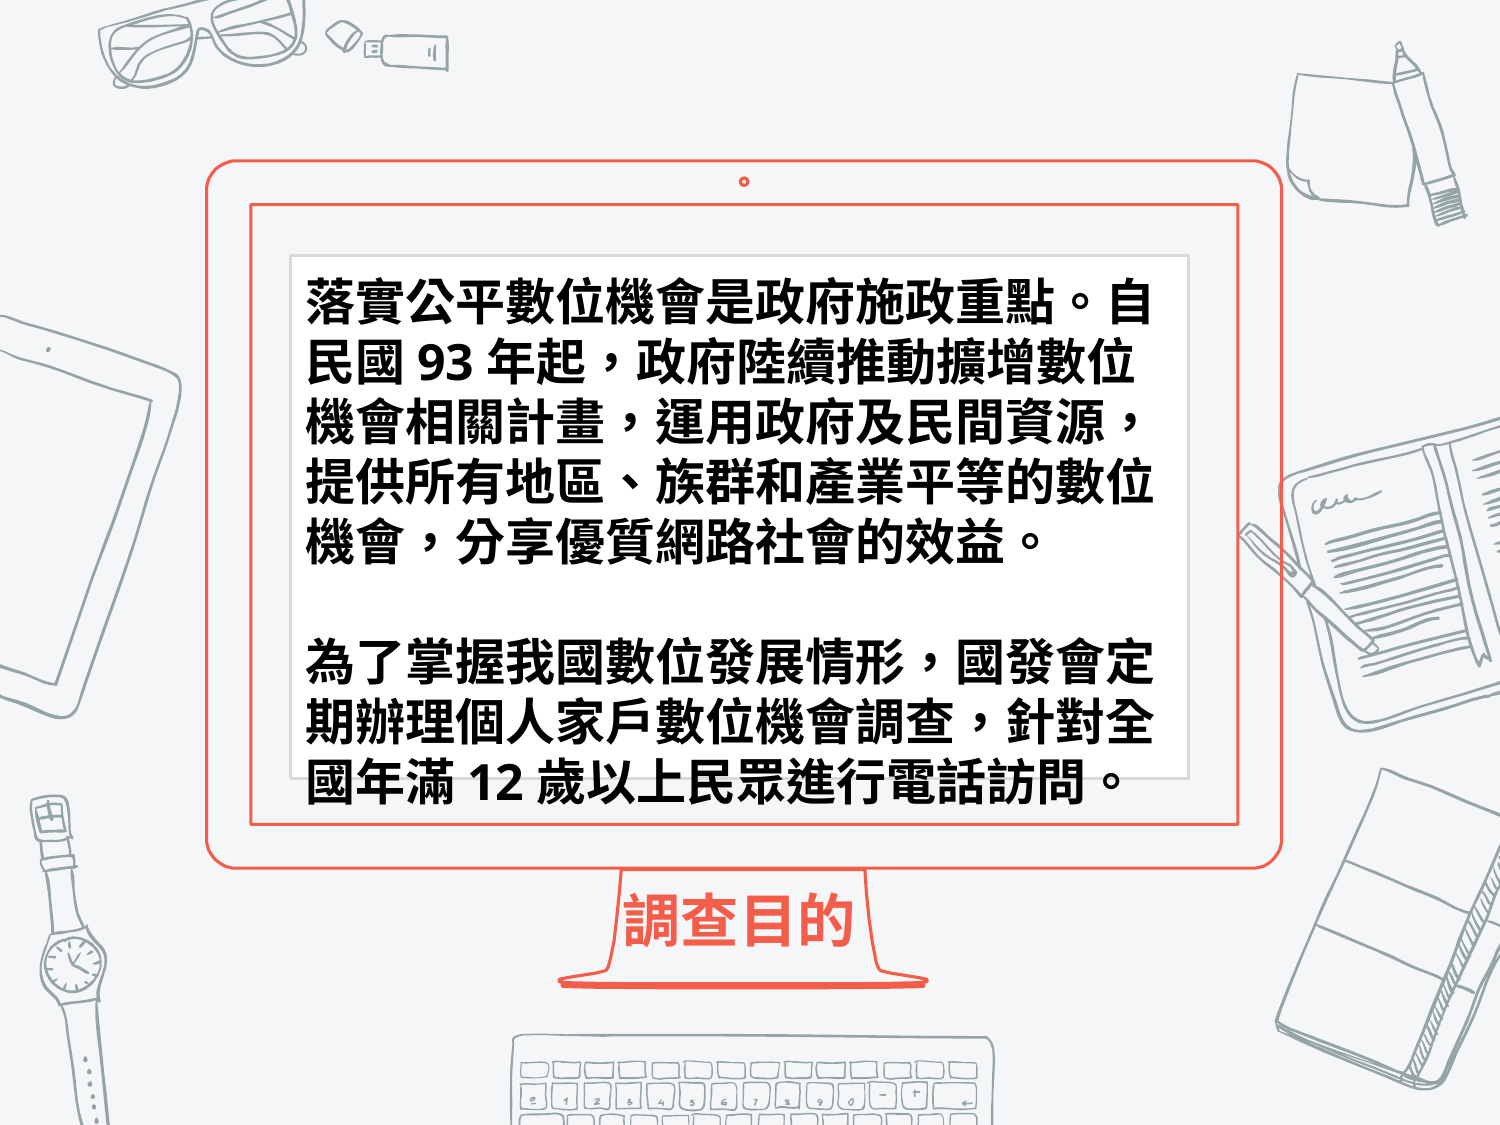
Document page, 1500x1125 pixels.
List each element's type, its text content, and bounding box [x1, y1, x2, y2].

text_box 落實公平數位機會是政府施政重點。自民國93年起，政府陸續推動擴增數位機會相關計畫，運用政府及民間資源，提供所有地區、族群和產業平等的數位機會，分享優質網路社會的效益。 為了掌握我國數位發展情形，國發會定期辦理個人家戶數位機會調查，針對全國年滿12歲以上民眾進行電話訪問。 [290, 255, 1188, 779]
list 調查目的 [341, 869, 1137, 1079]
